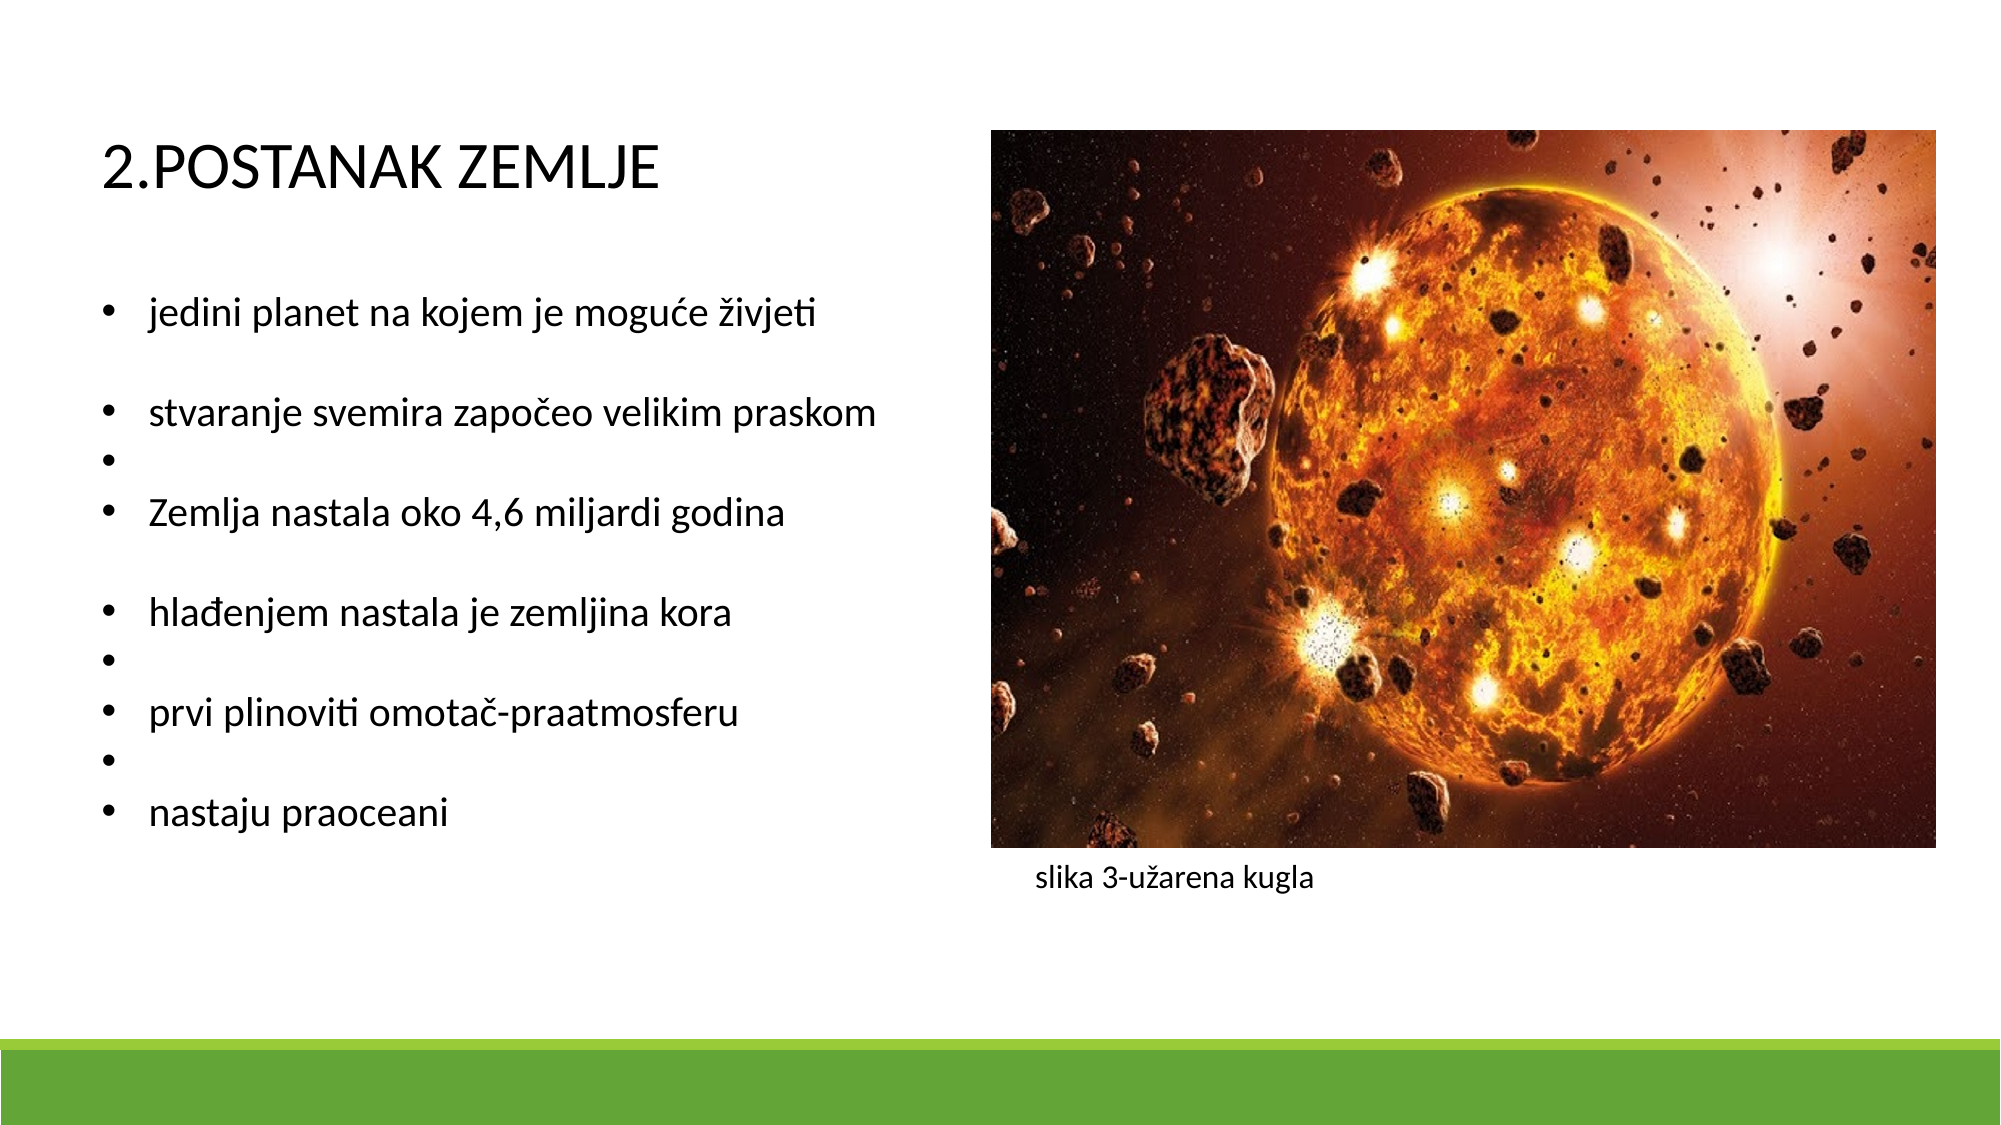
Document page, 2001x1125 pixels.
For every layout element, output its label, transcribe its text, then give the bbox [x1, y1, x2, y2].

text_box 2.POSTANAK ZEMLJE [86, 113, 992, 210]
text_box jedini planet na kojem je moguće živjeti stvaranje svemira započeo velikim praskom Zemlja nastala oko 4,6 miljardi godina hlađenjem nastala je zemljina kora prvi plinoviti omotač-praatmosferu nastaju praoceani [86, 277, 991, 848]
picture [991, 130, 1936, 848]
text_box slika 3-užarena kugla [1020, 848, 1635, 904]
